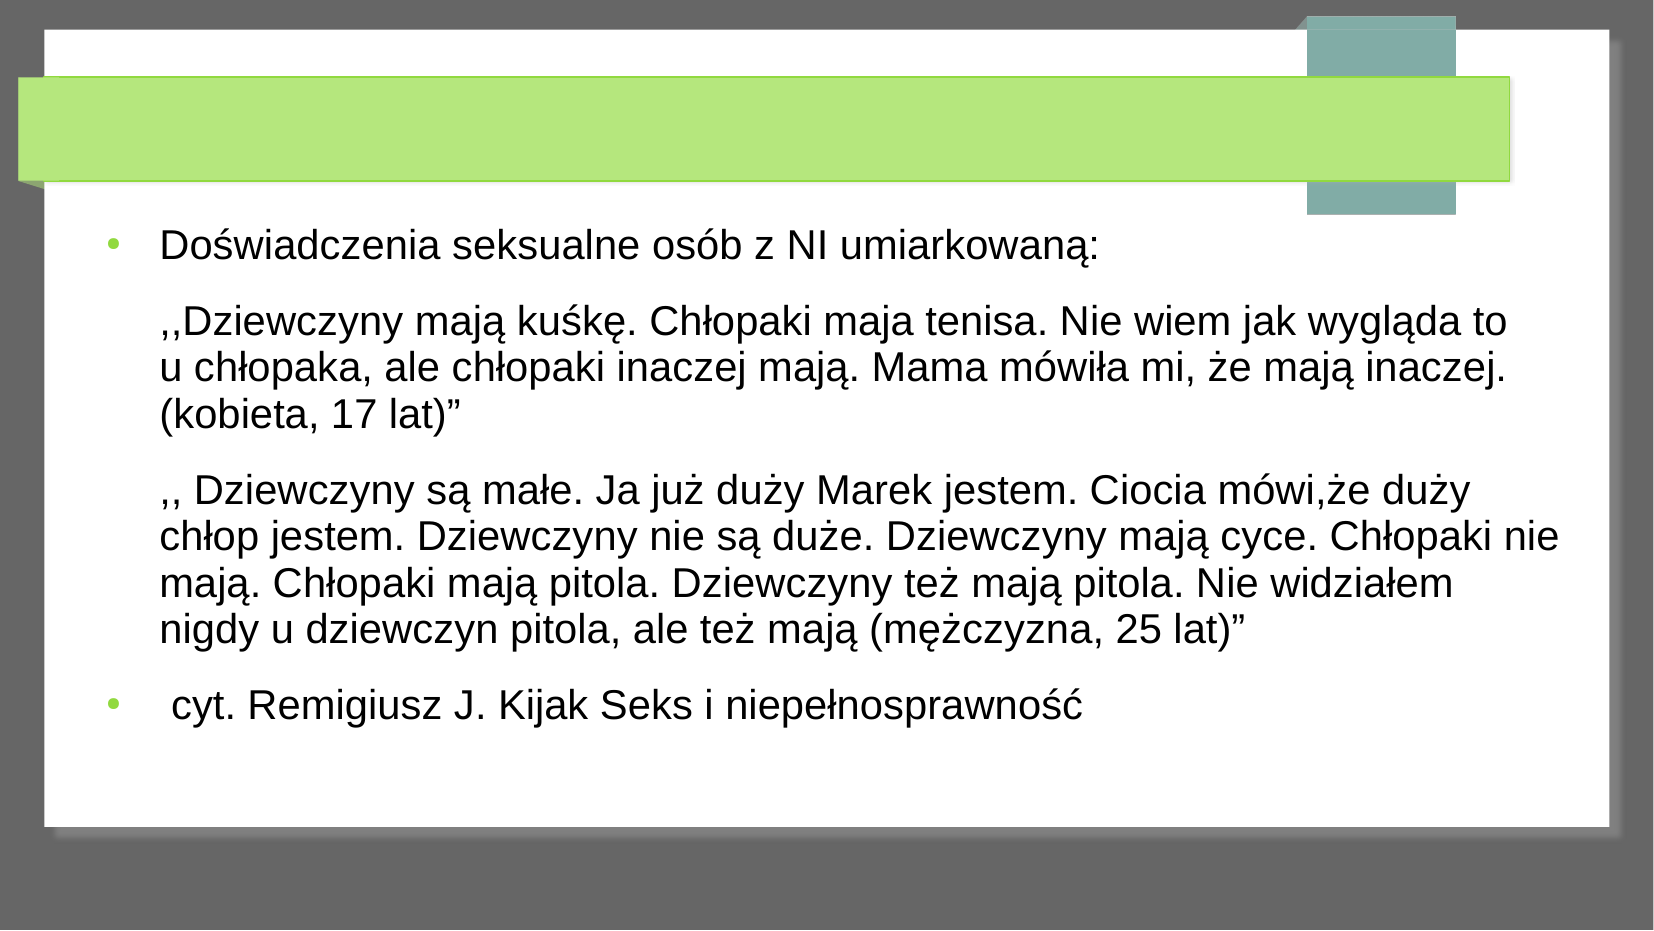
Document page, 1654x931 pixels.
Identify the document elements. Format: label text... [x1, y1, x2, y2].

list Doświadczenia seksualne osób z NI umiarkowaną: ,,Dziewczyny mają kuśkę. Chłopaki maja tenisa. Nie wiem jak wygląda to u chłopaka, ale chłopaki inaczej mają. Mama mówiła mi, że mają inaczej. (kobieta, 17 lat)” ,, Dziewczyny są małe. Ja już duży Marek jestem. Ciocia mówi,że duży chłop jestem. Dziewczyny nie są duże. Dziewczyny mają cyce. Chłopaki nie mają. Chłopaki mają pitola. Dziewczyny też mają pitola. Nie widziałem nigdy u dziewczyn pitola, ale też mają (mężczyzna, 25 lat)” cyt. Remigiusz J. Kijak Seks i niepełnosprawność [88, 221, 1565, 813]
